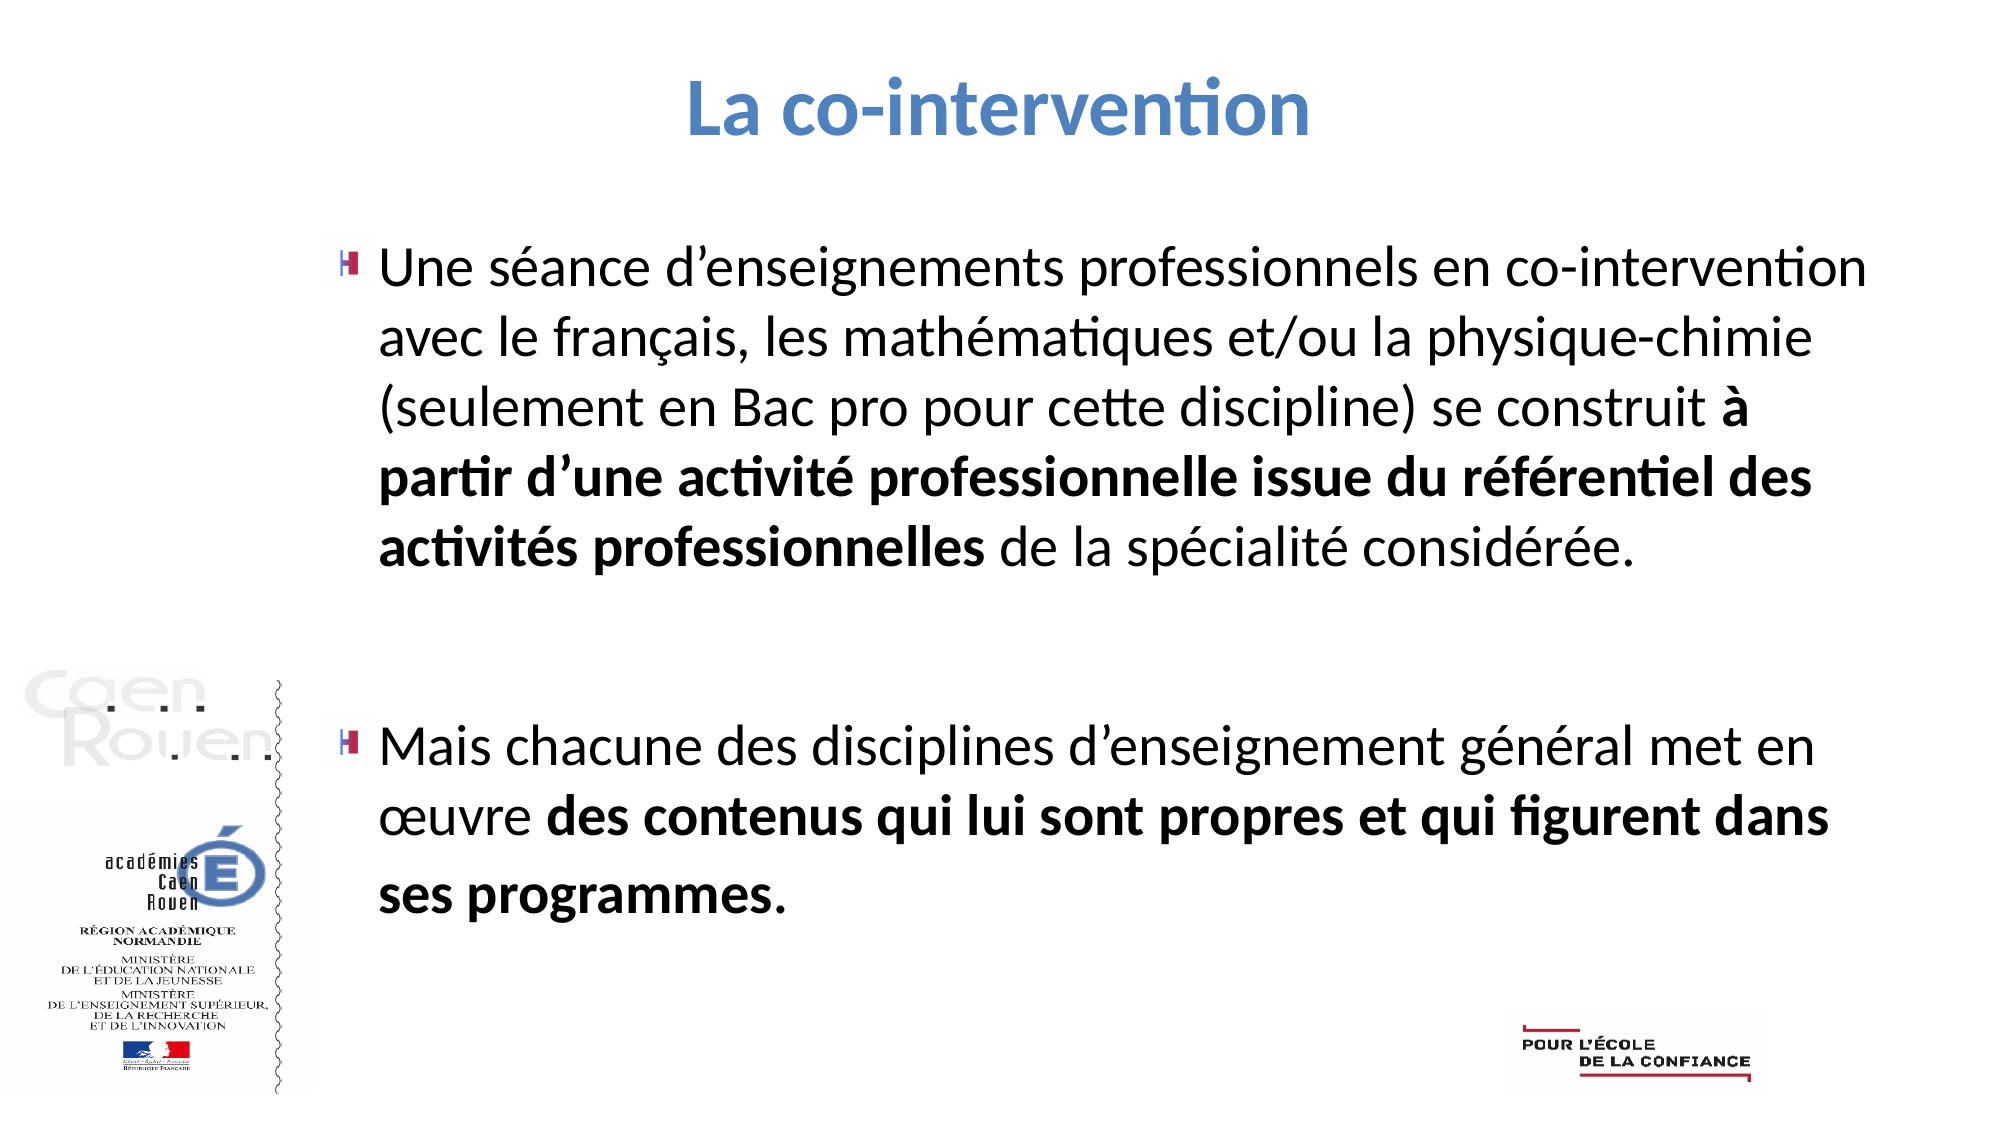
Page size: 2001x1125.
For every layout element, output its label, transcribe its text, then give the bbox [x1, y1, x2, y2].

picture [23, 668, 271, 766]
title La co-intervention [99, 45, 1900, 233]
picture [1504, 1011, 1768, 1094]
picture [0, 680, 317, 1094]
list Une séance d’enseignements professionnels en co-intervention avec le français, les mathématiques et/ou la physique-chimie (seulement en Bac pro pour cette discipline) se construit à partir d’une activité professionnelle issue du référentiel des activités professionnelles de la spécialité considérée. Mais chacune des disciplines d’enseignement général met en œuvre des contenus qui lui sont propres et qui figurent dans ses programmes. [307, 220, 1900, 1005]
